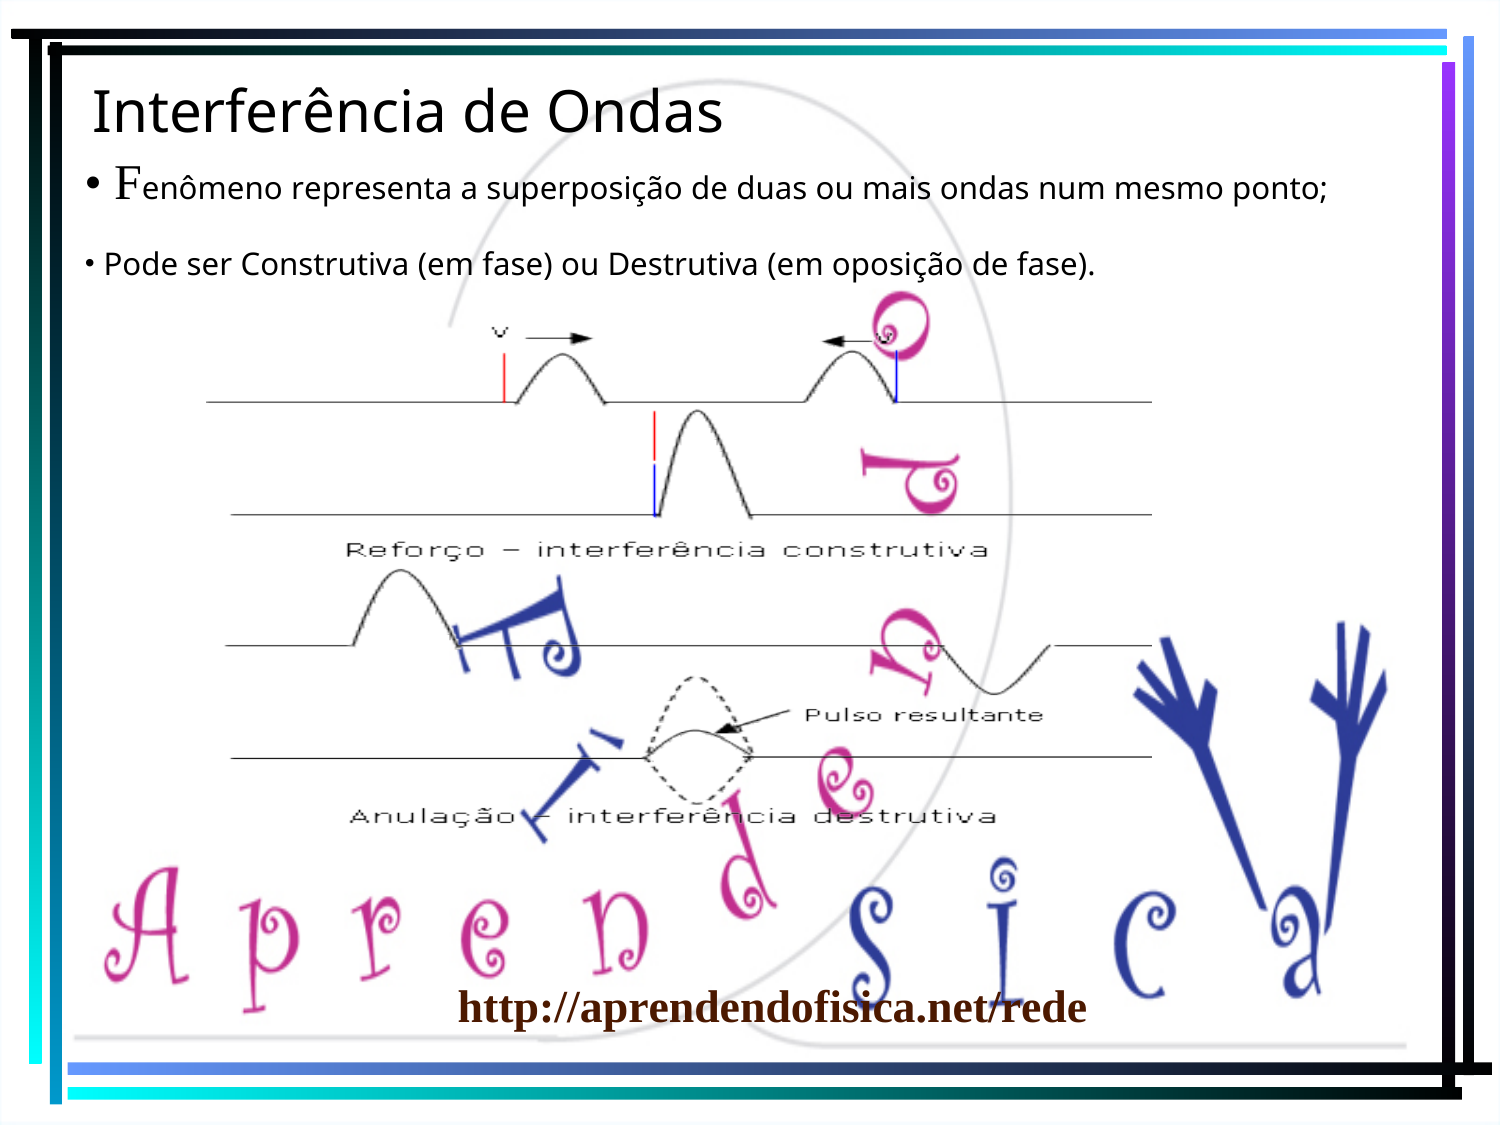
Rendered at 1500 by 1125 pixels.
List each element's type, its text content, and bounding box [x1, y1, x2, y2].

title Interferência de Ondas [62, 62, 1375, 188]
text_box http://aprendendofisica.net/rede [442, 974, 1103, 1041]
picture [0, 0, 1500, 1125]
text_box Fenômeno representa a superposição de duas ou mais ondas num mesmo ponto; Pode ser Construtiva (em fase) ou Destrutiva (em oposição de fase). [69, 147, 1346, 293]
